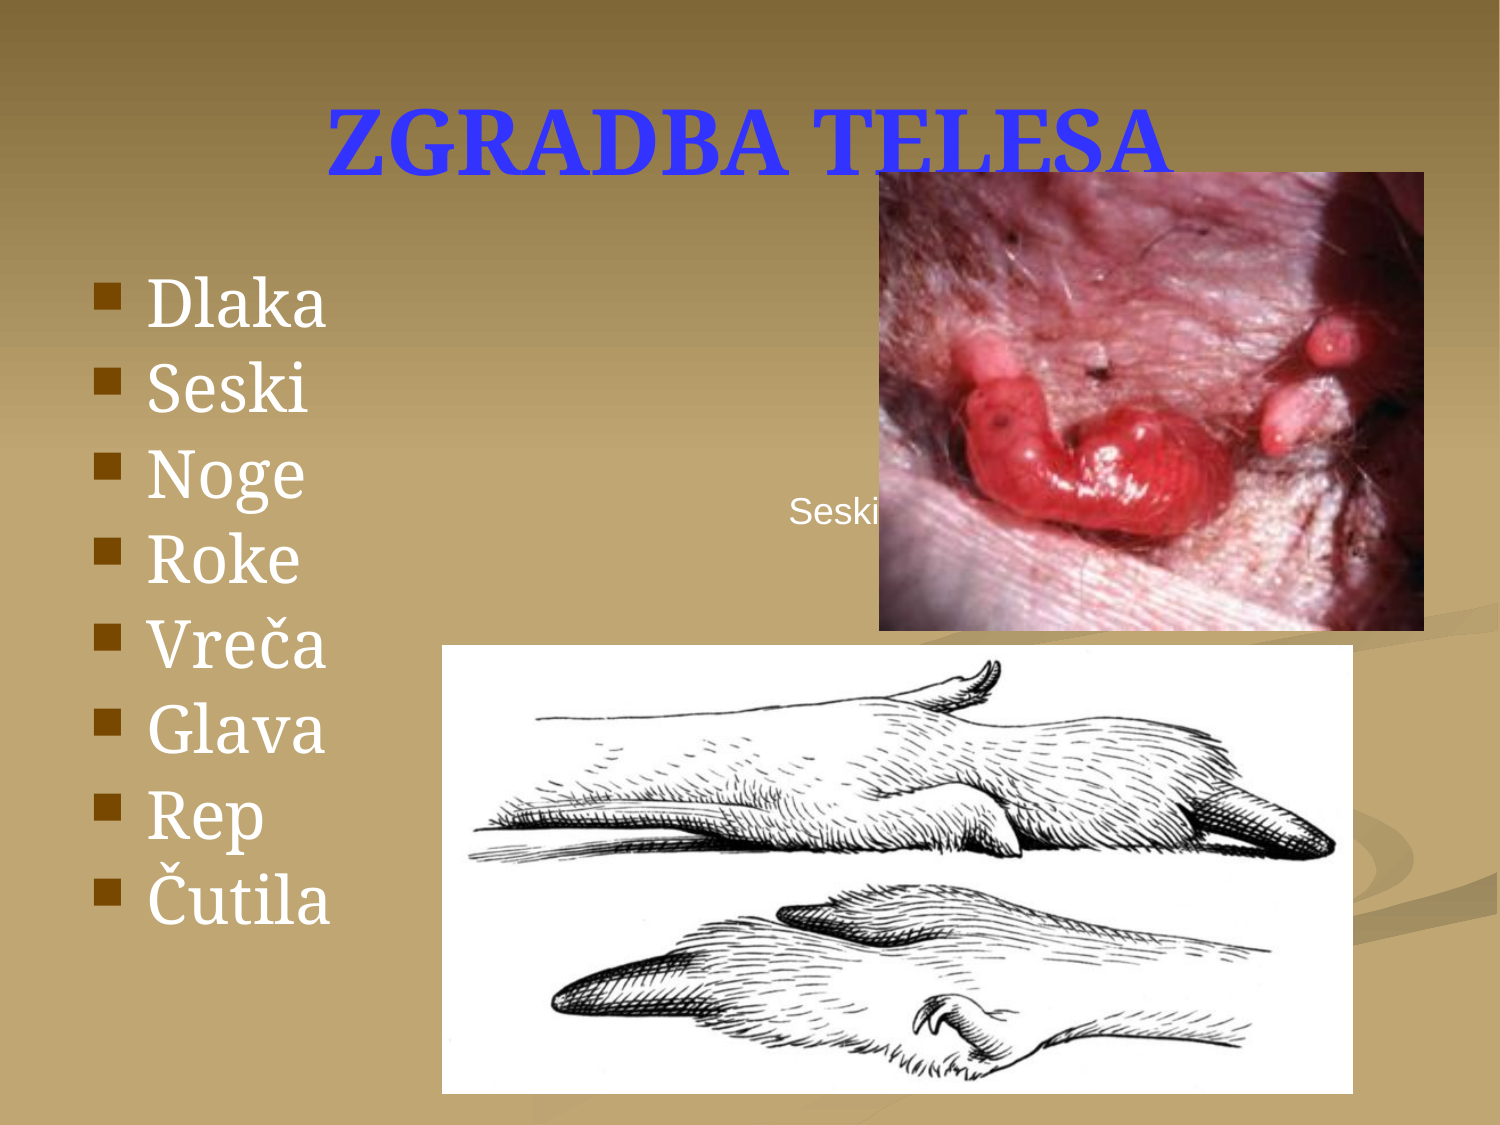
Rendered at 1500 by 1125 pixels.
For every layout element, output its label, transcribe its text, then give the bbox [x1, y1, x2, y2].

text_box Seski [773, 479, 1105, 540]
title ZGRADBA TELESA [75, 45, 1425, 233]
picture [442, 645, 1353, 1094]
list Dlaka Seski Noge Roke Vreča Glava Rep Čutila [75, 262, 1425, 1005]
picture [879, 172, 1424, 631]
